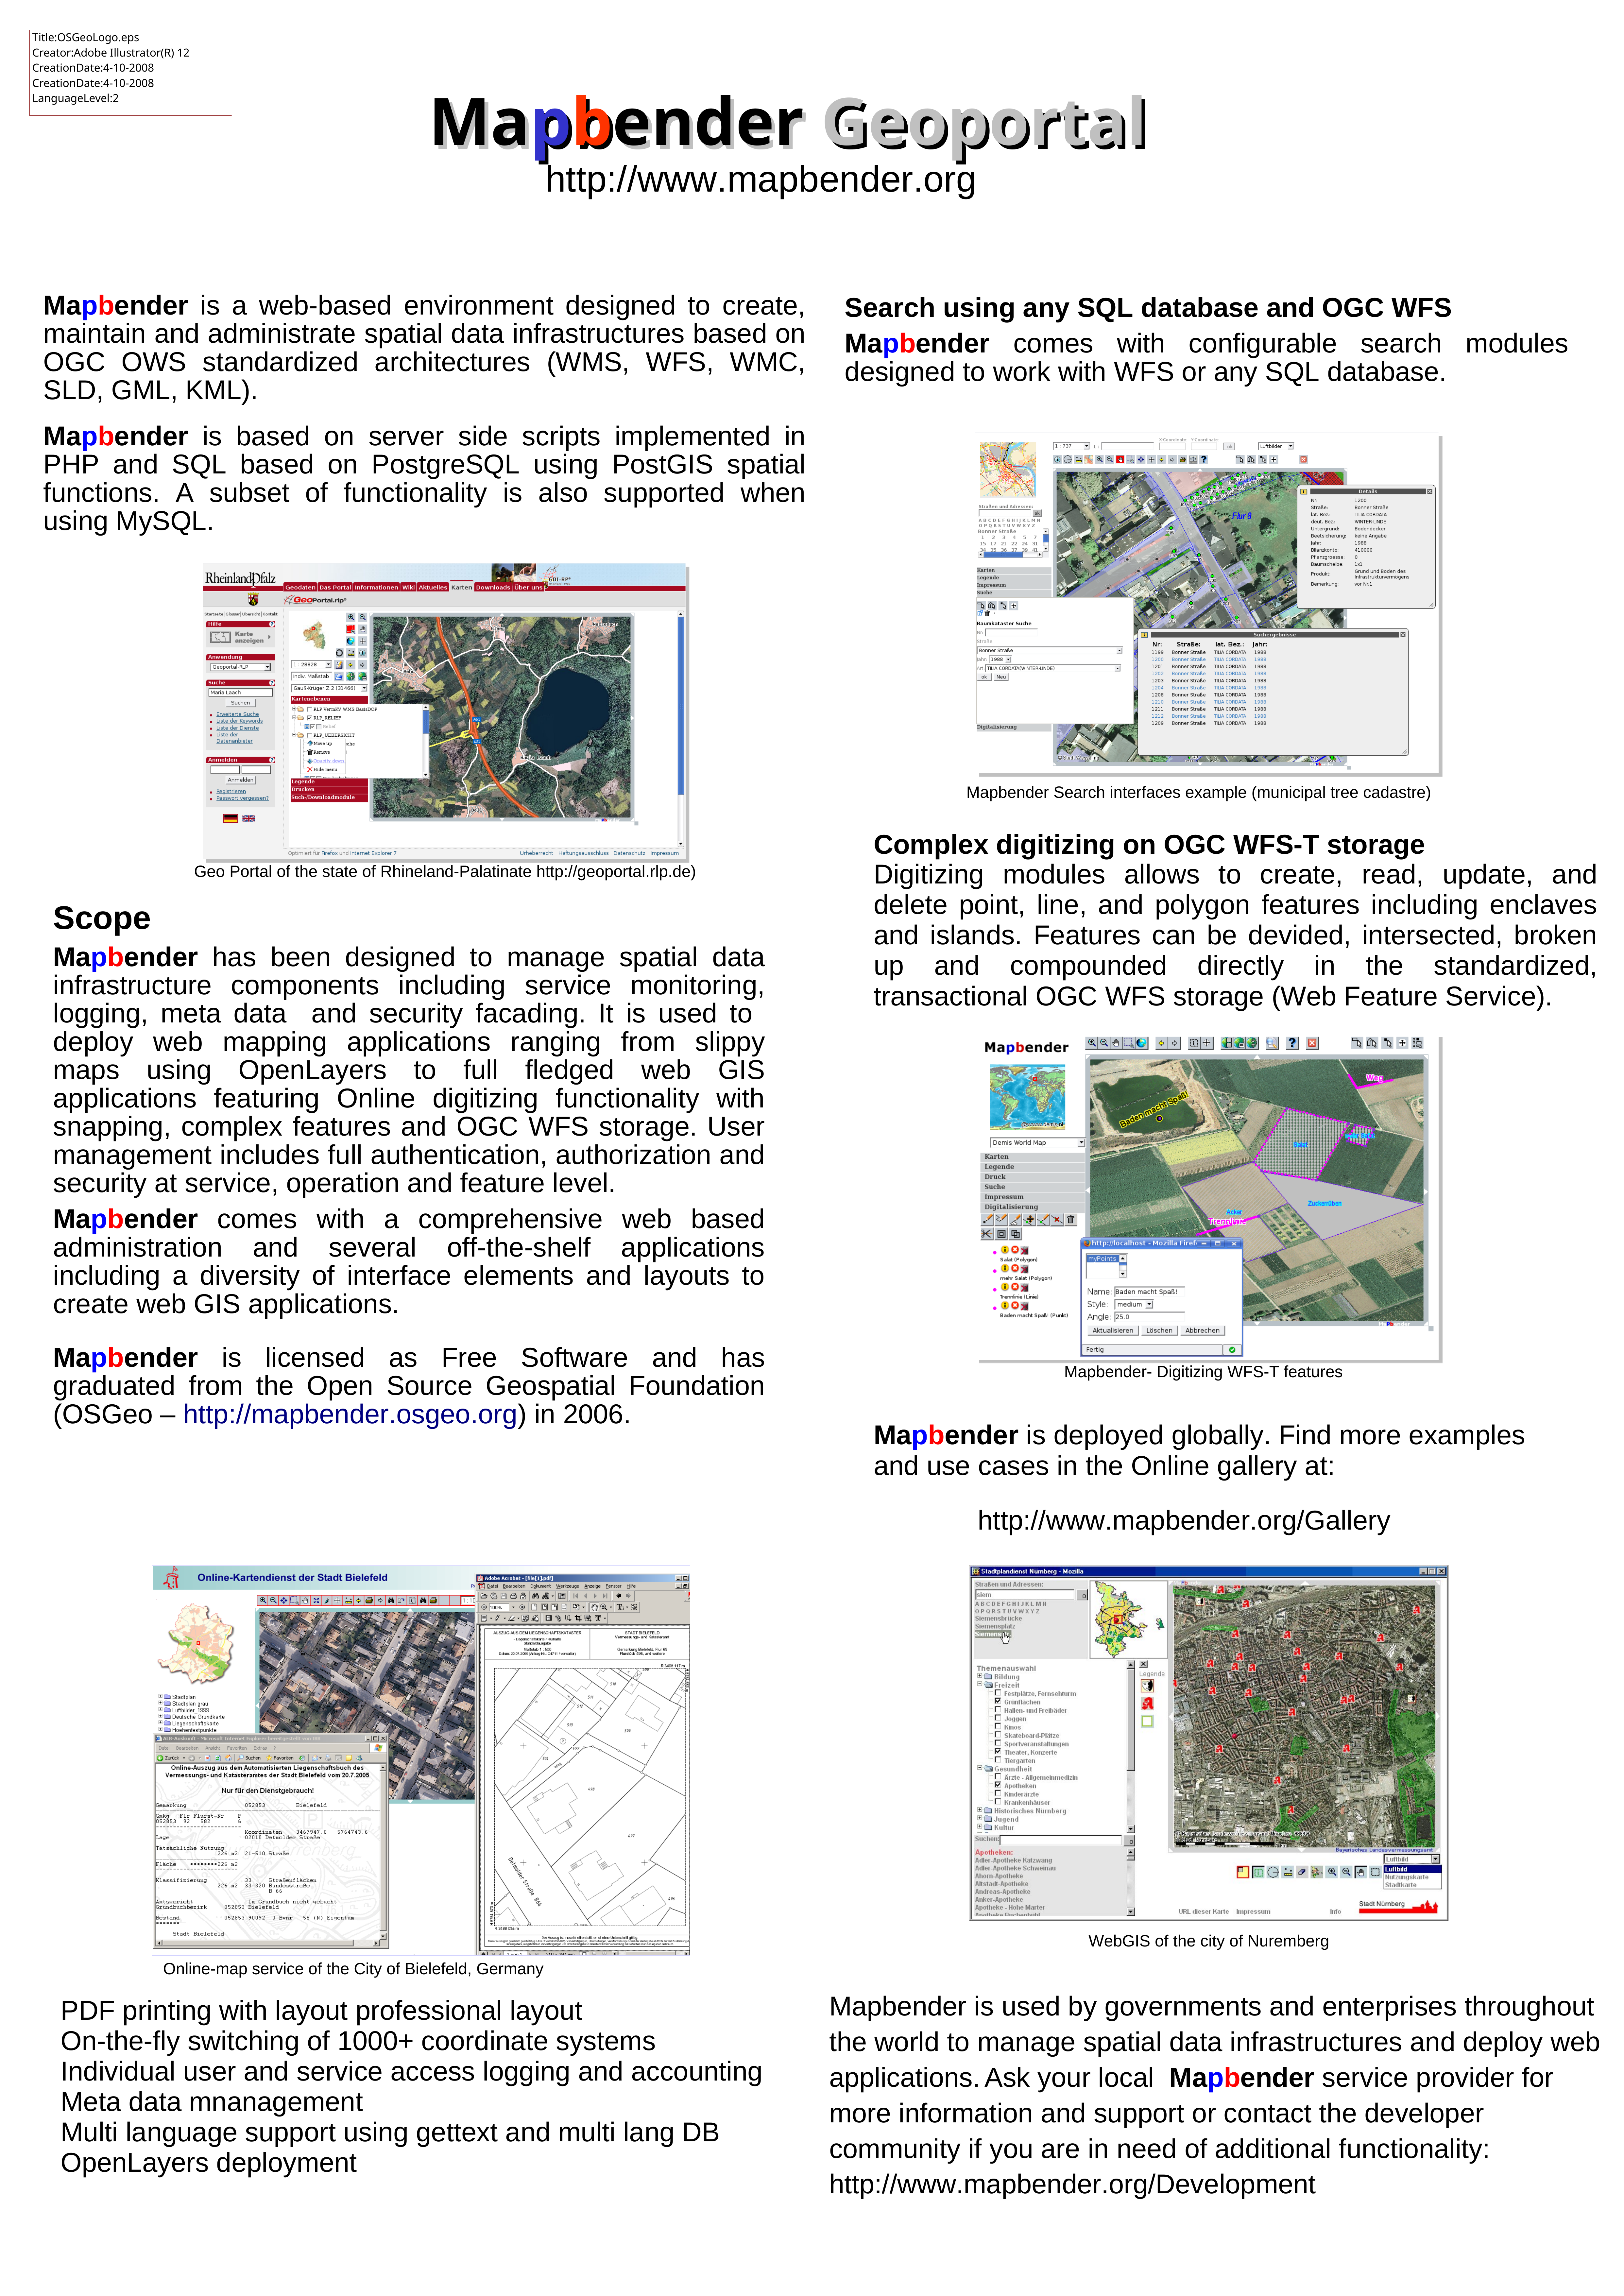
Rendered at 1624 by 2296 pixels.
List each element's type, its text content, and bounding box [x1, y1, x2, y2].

text_box Complex digitizing on OGC WFS-T storage Digitizing modules allows to create, read, update, and delete point, line, and polygon features including enclaves and islands. Features can be devided, intersected, broken up and compounded directly in the standardized, transactional OGC WFS storage (Web Feature Service). [869, 830, 1603, 1014]
text_box http://www.mapbender.org [540, 159, 1016, 202]
text_box Mapbender Geoportal [548, 120, 558, 138]
text_box Mapbender Search interfaces example (municipal tree cadastre) [961, 782, 1493, 804]
text_box Scope Mapbender has been designed to manage spatial data infrastructure components including service monitoring, logging, meta data and security facading. It is used to deploy web mapping applications ranging from slippy maps using OpenLayers to full fledged web GIS applications featuring Online digitizing functionality with snapping, complex features and OGC WFS storage. User management includes full authentication, authorization and security at service, operation and feature level. Mapbender comes with a comprehensive web based administration and several off-the-shelf applications including a diversity of interface elements and layouts to create web GIS applications. Mapbender is licensed as Free Software and has graduated from the Open Source Geospatial Foundation (OSGeo – http://mapbender.osgeo.org) in 2006. [48, 899, 770, 1432]
text_box Mapbender- Digitizing WFS-T features [1059, 1361, 1574, 1383]
text_box Search using any SQL database and OGC WFS Mapbender comes with configurable search modules designed to work with WFS or any SQL database. [840, 293, 1574, 389]
text_box http://www.mapbender.org/Gallery [965, 1506, 1624, 1537]
picture [0, 0, 1624, 2296]
text_box Mapbender is a web-based environment designed to create, maintain and administrate spatial data infrastructures based on OGC OWS standardized architectures (WMS, WFS, WMC, SLD, GML, KML). Mapbender is based on server side scripts implemented in PHP and SQL based on PostgreSQL using PostGIS spatial functions. A subset of functionality is also supported when using MySQL. [39, 289, 811, 539]
text_box PDF printing with layout professional layout On-the-fly switching of 1000+ coordinate systems Individual user and service access logging and accounting Meta data mnanagement Multi language support using gettext and multi lang DB OpenLayers deployment [48, 1993, 824, 2180]
text_box Online-map service of the City of Bielefeld, Germany [158, 1958, 686, 1980]
text_box Mapbender is deployed globally. Find more examples and use cases in the Online gallery at: [869, 1417, 1545, 1483]
text_box Mapbender is used by governments and enterprises throughout the world to manage spatial data infrastructures and deploy web applications. Ask your local Mapbender service provider for more information and support or contact the developer community if you are in need of additional functionality: http://www.mapbender.org/Development [824, 1983, 1613, 2202]
text_box Mapbender Geoportal [966, 120, 976, 138]
text_box Geo Portal of the state of Rhineland-Palatinate http://geoportal.rlp.de) [189, 861, 720, 883]
text_box WebGIS of the city of Nuremberg [1084, 1931, 1510, 1953]
text_box Mapbender Geoportal [25, 34, 1551, 167]
